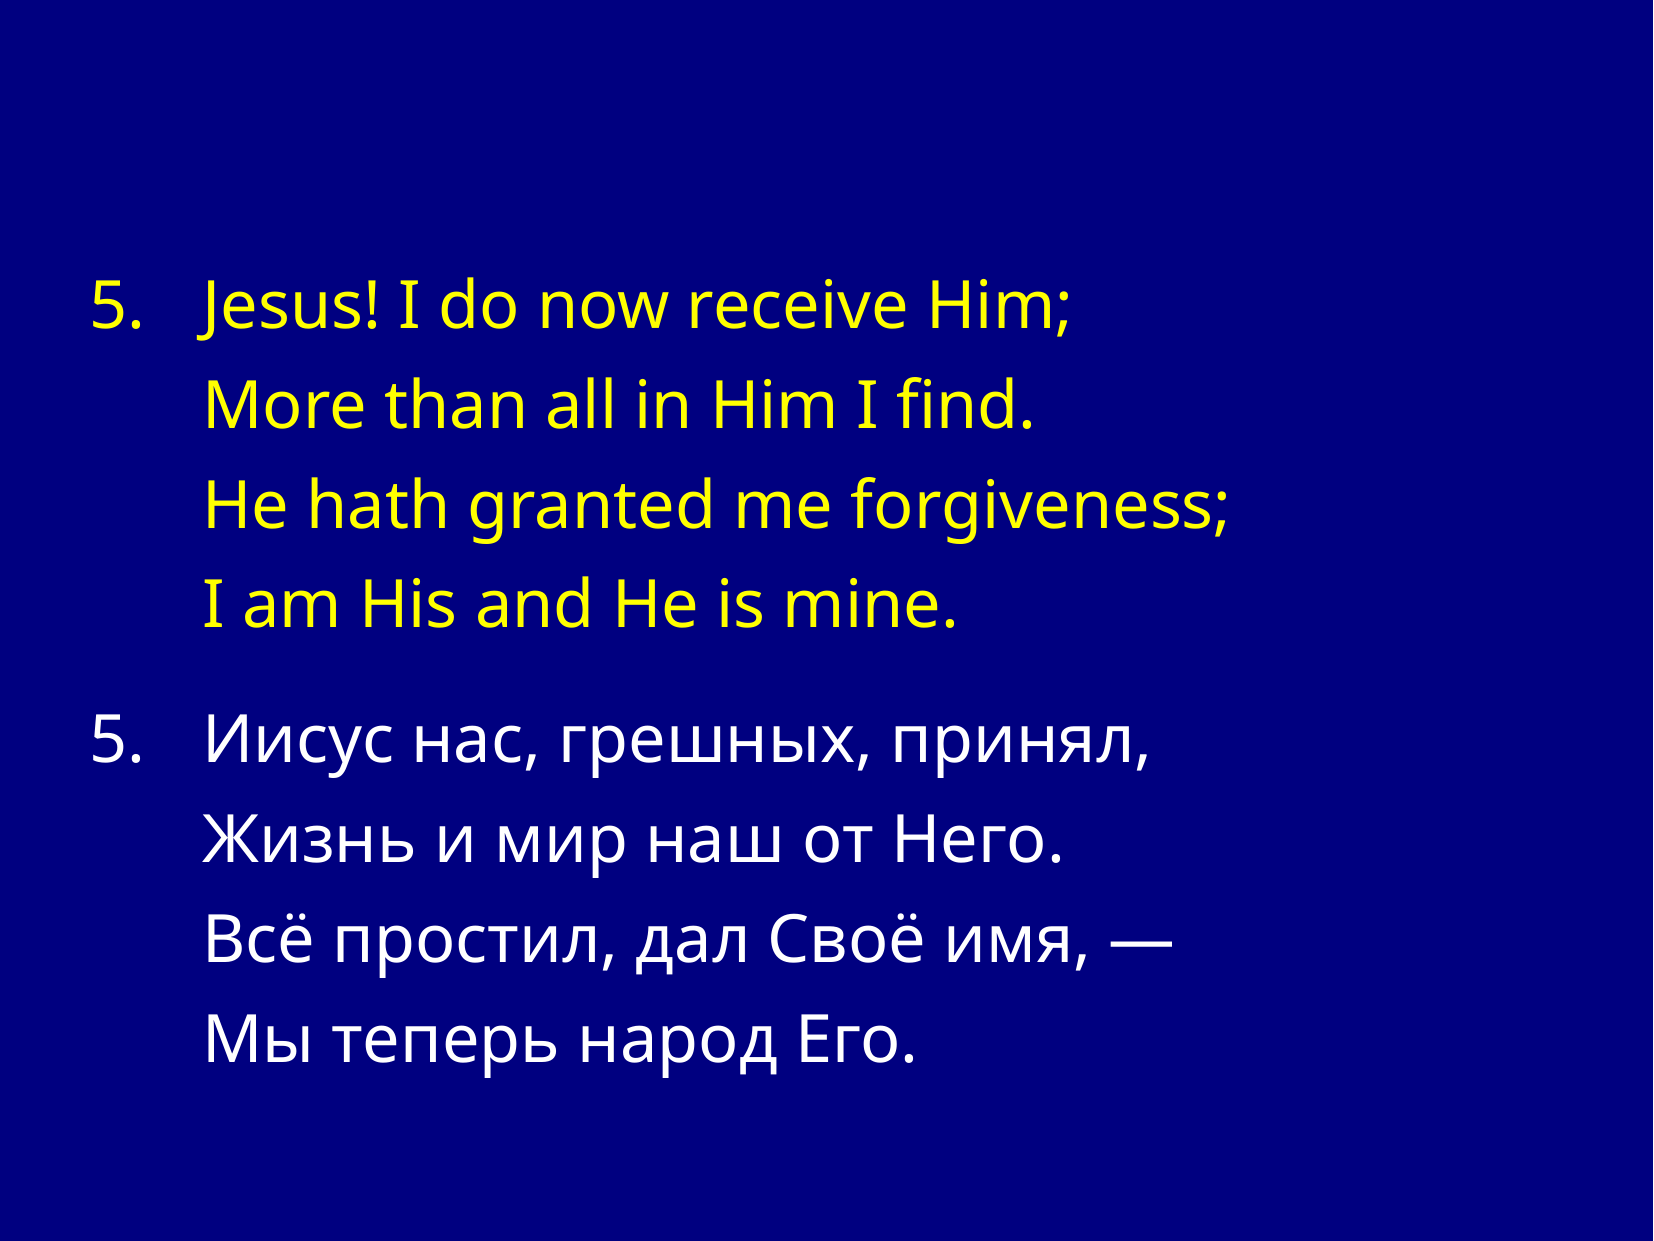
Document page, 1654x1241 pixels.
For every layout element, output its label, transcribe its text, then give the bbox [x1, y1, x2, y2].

text_box 5. Иисус нас, грешных, принял, Жизнь и мир наш от Него. Всё простил, дал Своё имя, ― Мы теперь народ Его. [75, 675, 1576, 1163]
text_box 5. Jesus! I do now receive Him; More than all in Him I find. He hath granted me forgiveness; I am His and He is mine. [75, 150, 1576, 638]
